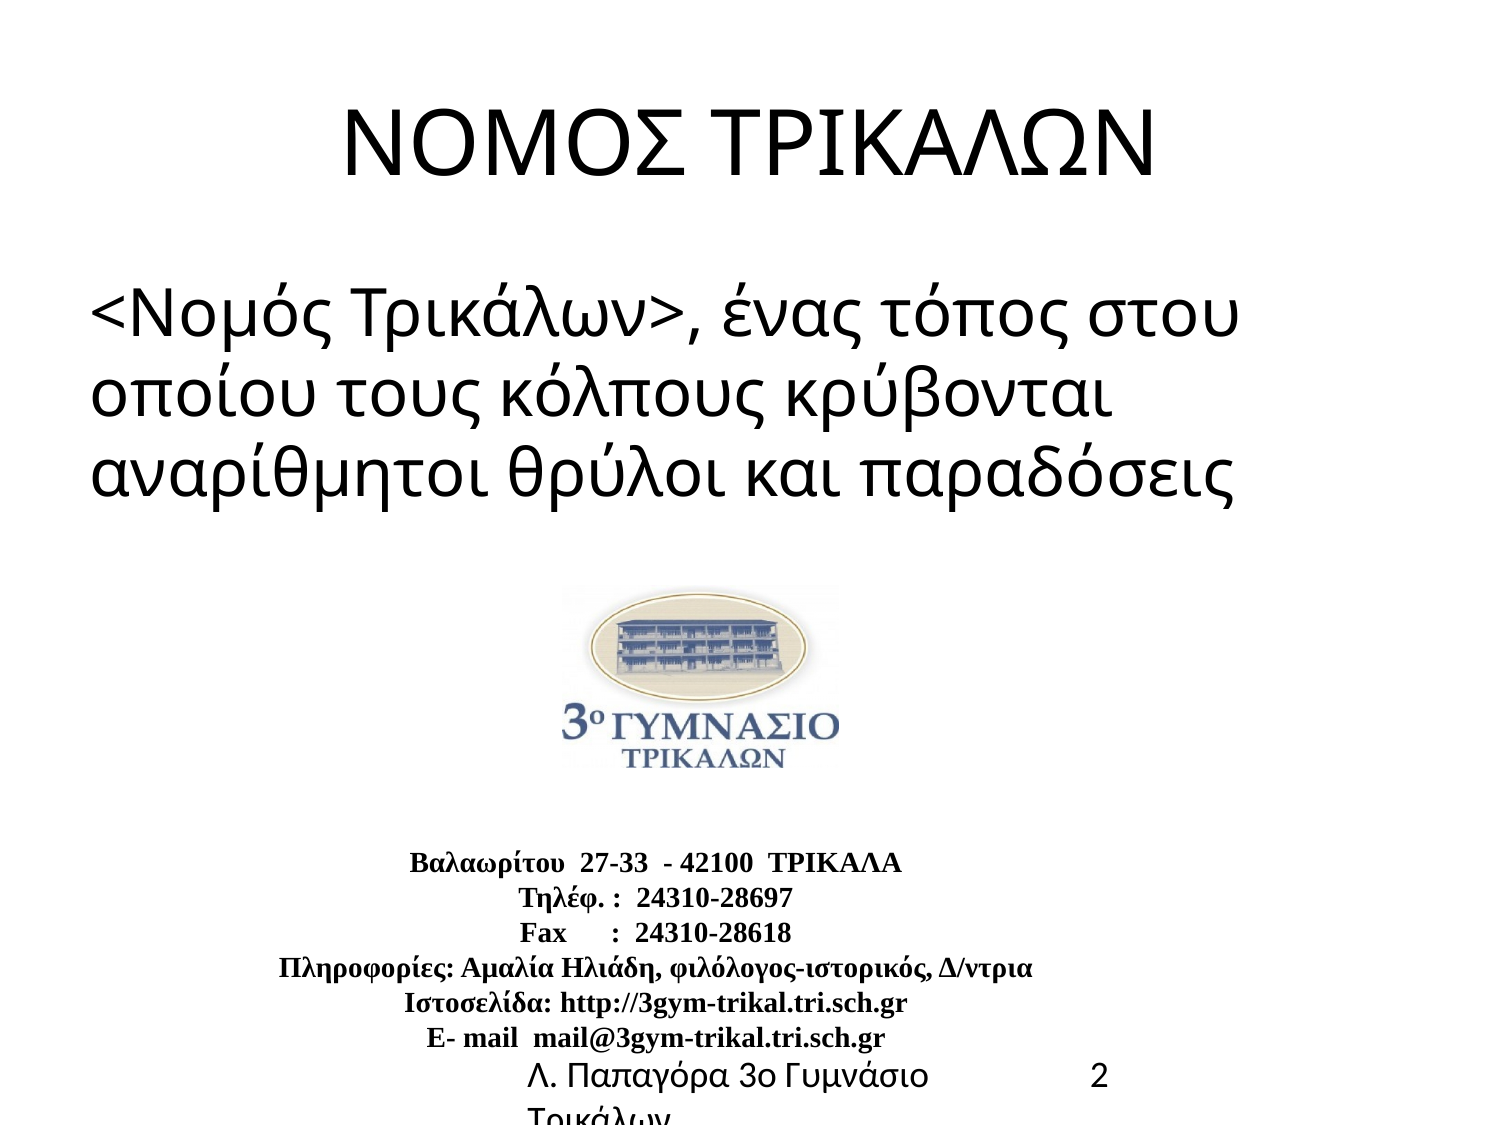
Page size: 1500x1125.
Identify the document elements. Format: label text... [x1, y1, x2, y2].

picture [562, 585, 839, 768]
slide_number <αριθμός> [1074, 1042, 1425, 1103]
footer Λ. Παπαγόρα 3ο Γυμνάσιο Τρικάλων [512, 1042, 988, 1103]
text_box Βαλαωρίτου 27-33 - 42100 ΤΡΙΚΑΛΑ Τηλέφ. : 24310-28697 Fax : 24310-28618 Πληροφορίες: Αμαλία Ηλιάδη, φιλόλογος-ιστορικός, Δ/ντρια Ιστοσελίδα: http://3gym-trikal.tri.sch.gr Ε- mail mail@3gym-trikal.tri.sch.gr [117, 808, 1196, 1064]
list <Νομός Τρικάλων>, ένας τόπος στου οποίου τους κόλπους κρύβονται αναρίθμητοι θρύλοι και παραδόσεις [75, 262, 1425, 528]
title ΝΟΜΟΣ ΤΡΙΚΑΛΩΝ [75, 45, 1425, 233]
